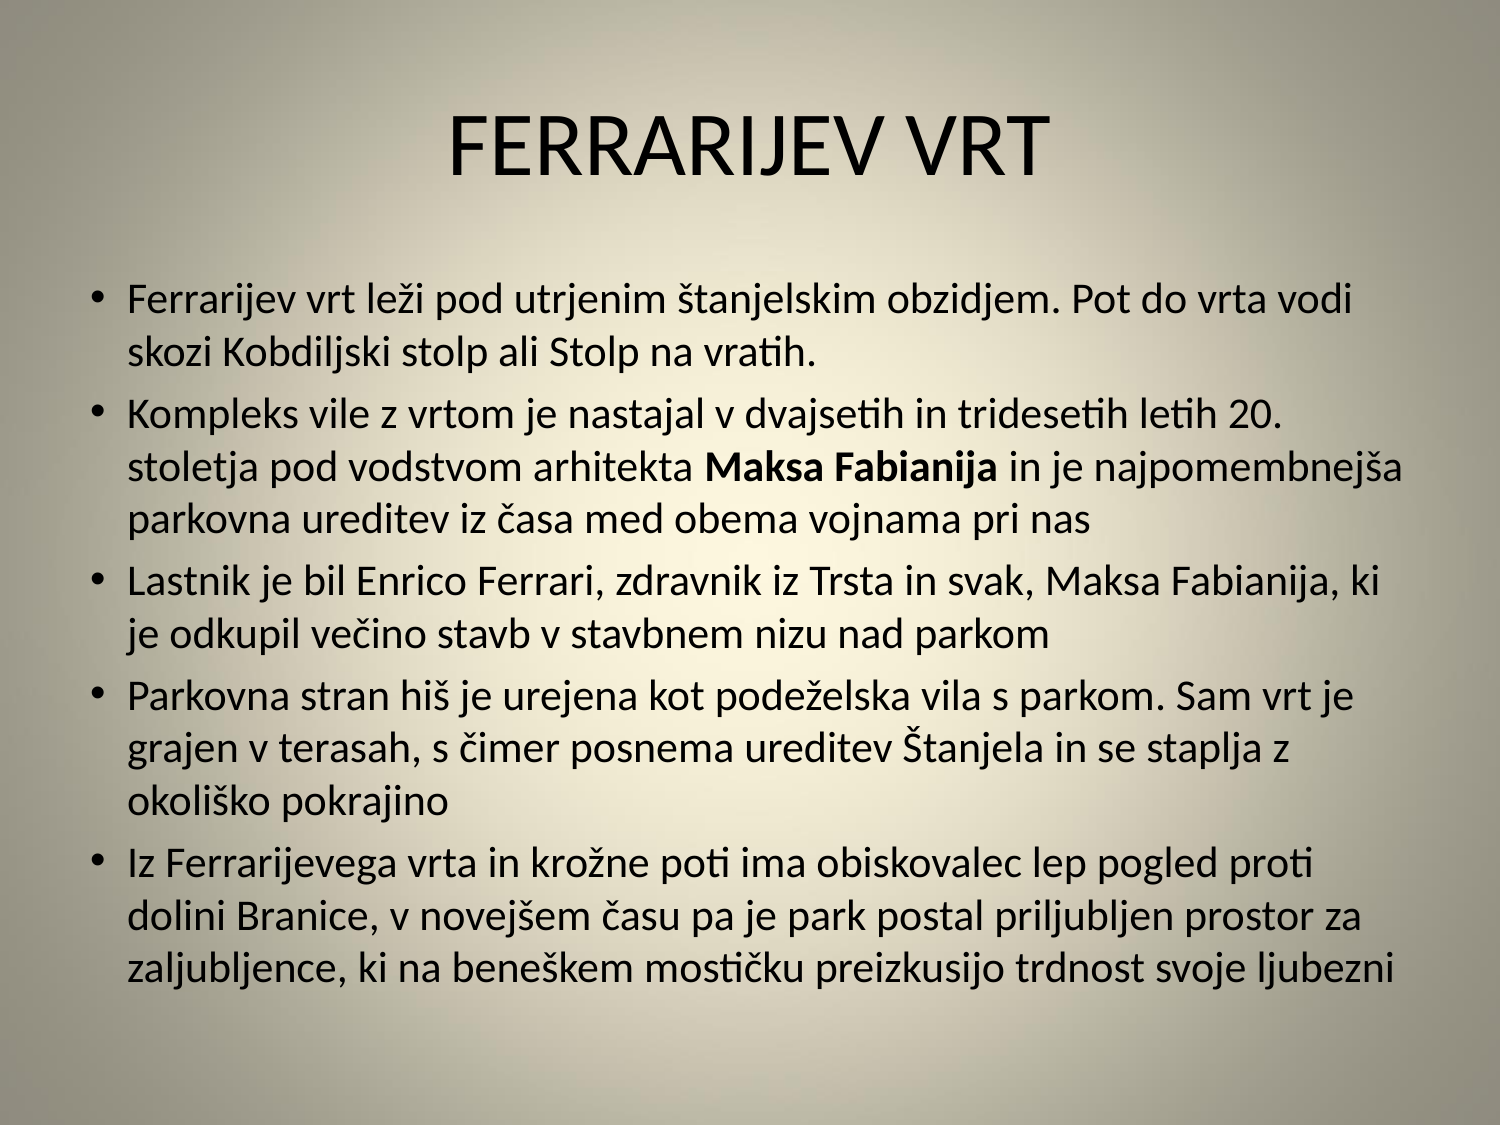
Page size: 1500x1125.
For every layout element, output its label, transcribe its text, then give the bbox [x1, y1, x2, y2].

list Ferrarijev vrt leži pod utrjenim štanjelskim obzidjem. Pot do vrta vodi skozi Kobdiljski stolp ali Stolp na vratih. Kompleks vile z vrtom je nastajal v dvajsetih in tridesetih letih 20. stoletja pod vodstvom arhitekta Maksa Fabianija in je najpomembnejša parkovna ureditev iz časa med obema vojnama pri nas Lastnik je bil Enrico Ferrari, zdravnik iz Trsta in svak, Maksa Fabianija, ki je odkupil večino stavb v stavbnem nizu nad parkom Parkovna stran hiš je urejena kot podeželska vila s parkom. Sam vrt je grajen v terasah, s čimer posnema ureditev Štanjela in se staplja z okoliško pokrajino Iz Ferrarijevega vrta in krožne poti ima obiskovalec lep pogled proti dolini Branice, v novejšem času pa je park postal priljubljen prostor za zaljubljence, ki na beneškem mostičku preizkusijo trdnost svoje ljubezni [75, 262, 1425, 1005]
picture [0, 0, 1500, 1125]
title FERRARIJEV VRT [75, 45, 1425, 233]
